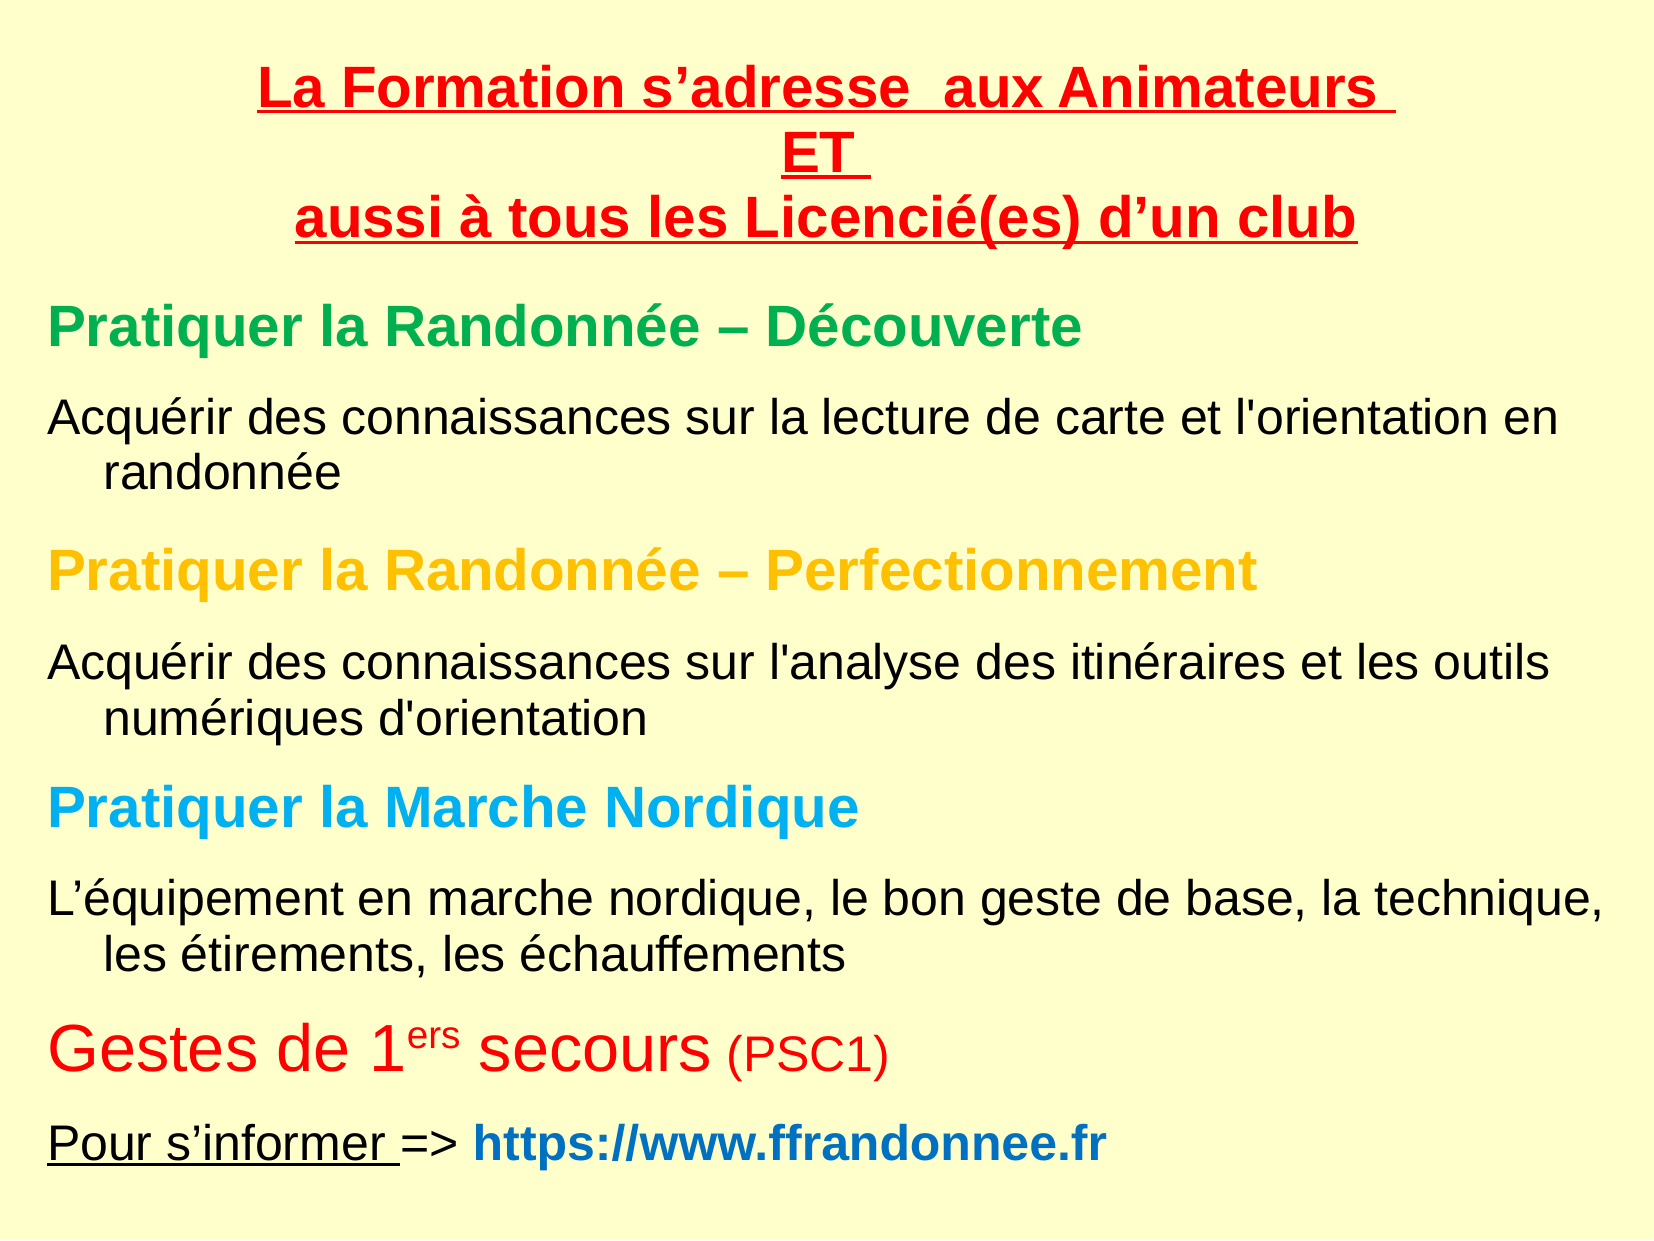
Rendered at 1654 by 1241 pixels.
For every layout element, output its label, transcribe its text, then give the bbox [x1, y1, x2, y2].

text_box La Formation s’adresse aux Animateurs ET aussi à tous les Licencié(es) d’un club [82, 49, 1571, 257]
text_box Pratiquer la Randonnée – Découverte Acquérir des connaissances sur la lecture de carte et l'orientation en randonnée Pratiquer la Randonnée – Perfectionnement Acquérir des connaissances sur l'analyse des itinéraires et les outils numériques d'orientation Pratiquer la Marche Nordique L’équipement en marche nordique, le bon geste de base, la technique, les étirements, les échauffements Gestes de 1ers secours (PSC1) Pour s’informer => https://www.ffrandonnee.fr [47, 290, 1619, 1187]
